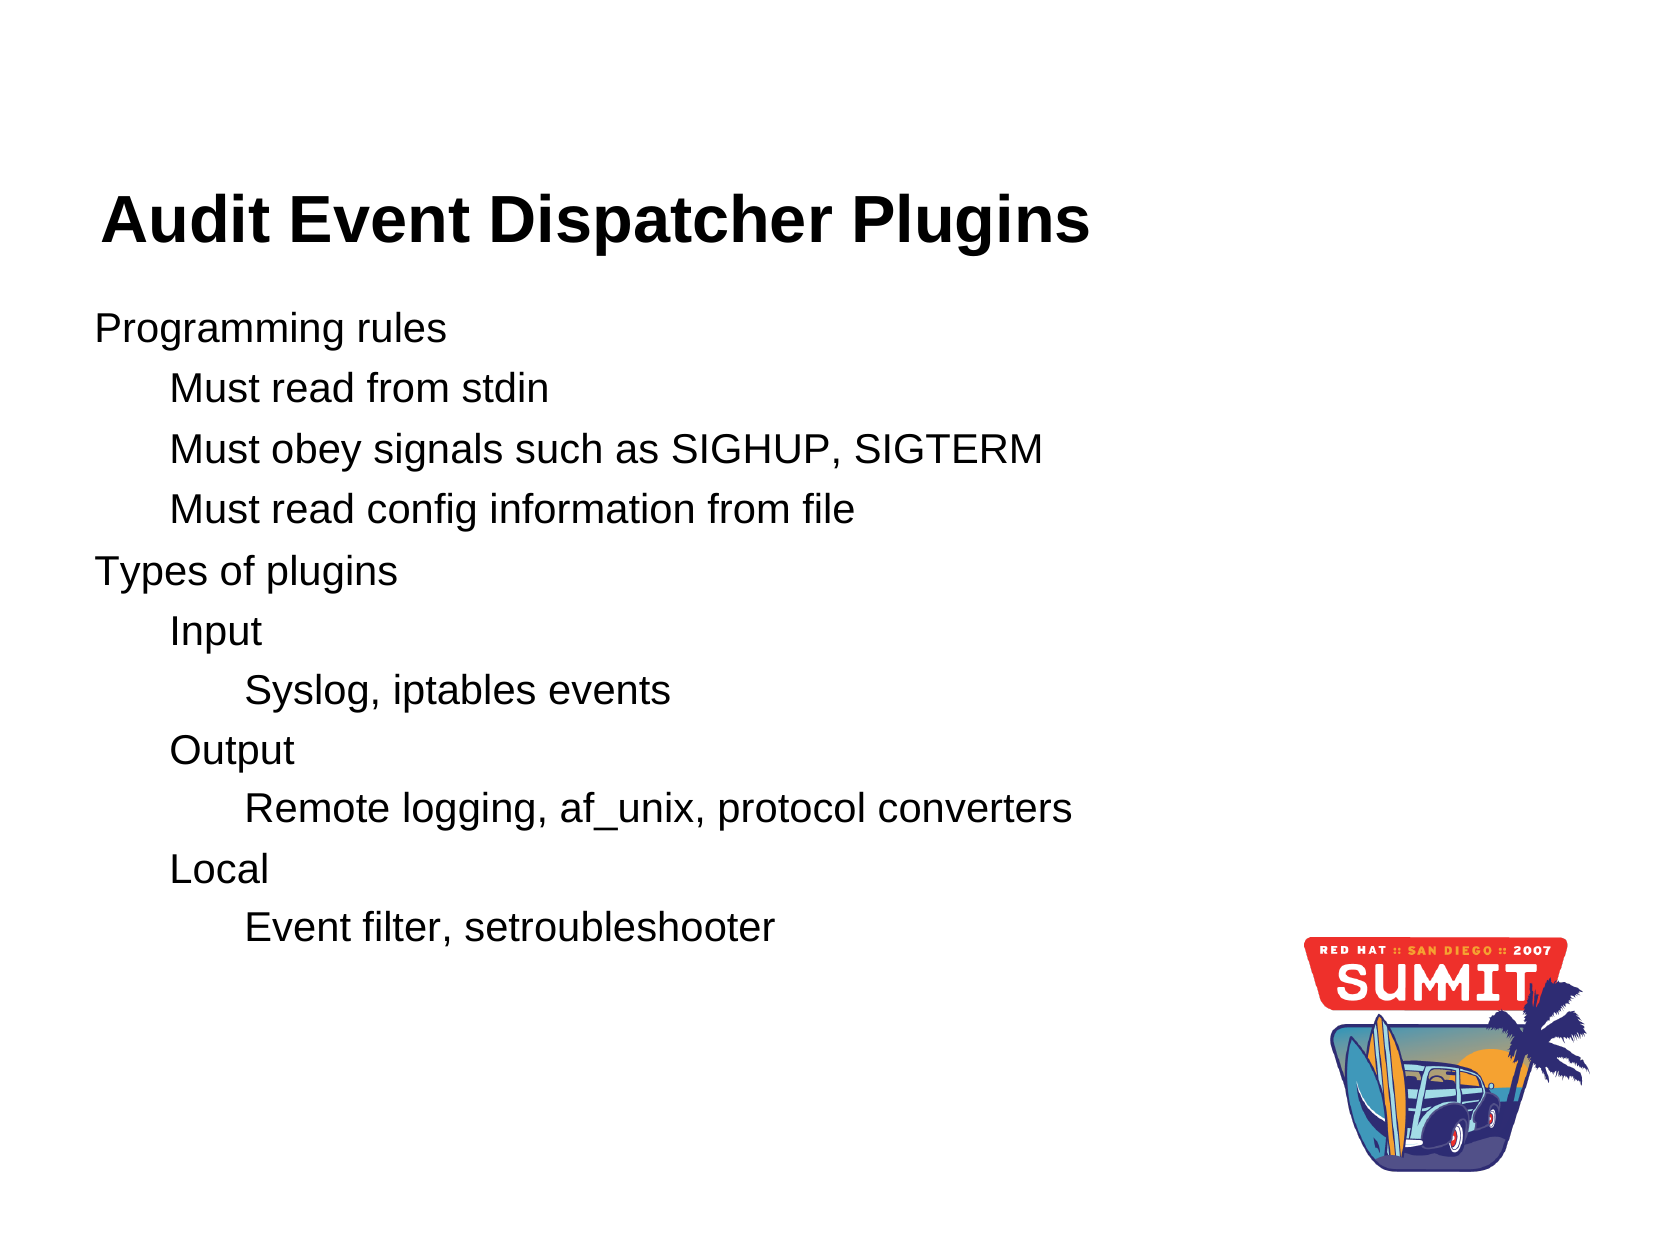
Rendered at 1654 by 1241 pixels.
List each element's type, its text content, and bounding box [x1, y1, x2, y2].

picture [1500, 937, 1590, 1172]
title Audit Event Dispatcher Plugins [100, 164, 1506, 275]
list Programming rules Must read from stdin Must obey signals such as SIGHUP, SIGTERM Must read config information from file Types of plugins Input Syslog, iptables events Output Remote logging, af_unix, protocol converters Local Event filter, setroubleshooter [94, 304, 1500, 1174]
